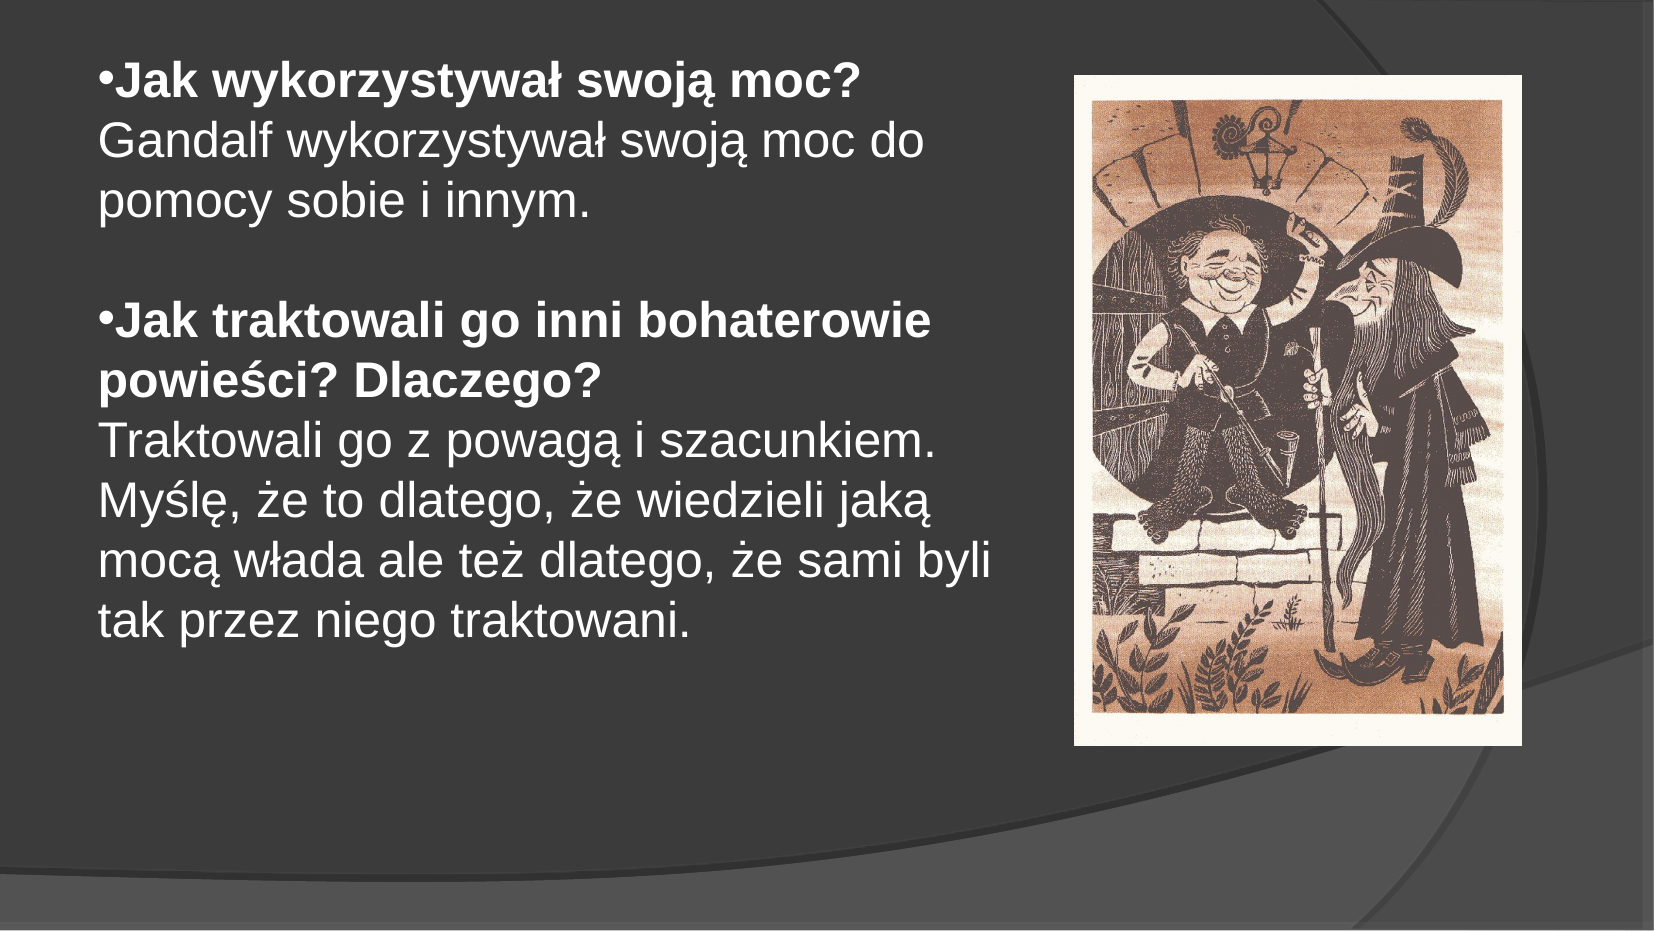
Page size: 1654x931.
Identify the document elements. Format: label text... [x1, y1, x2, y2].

text_box Jak wykorzystywał swoją moc? Gandalf wykorzystywał swoją moc do pomocy sobie i innym. Jak traktowali go inni bohaterowie powieści? Dlaczego? Traktowali go z powagą i szacunkiem. Myślę, że to dlatego, że wiedzieli jaką mocą włada ale też dlatego, że sami byli tak przez niego traktowani. [83, 40, 1063, 655]
picture [1074, 75, 1522, 746]
